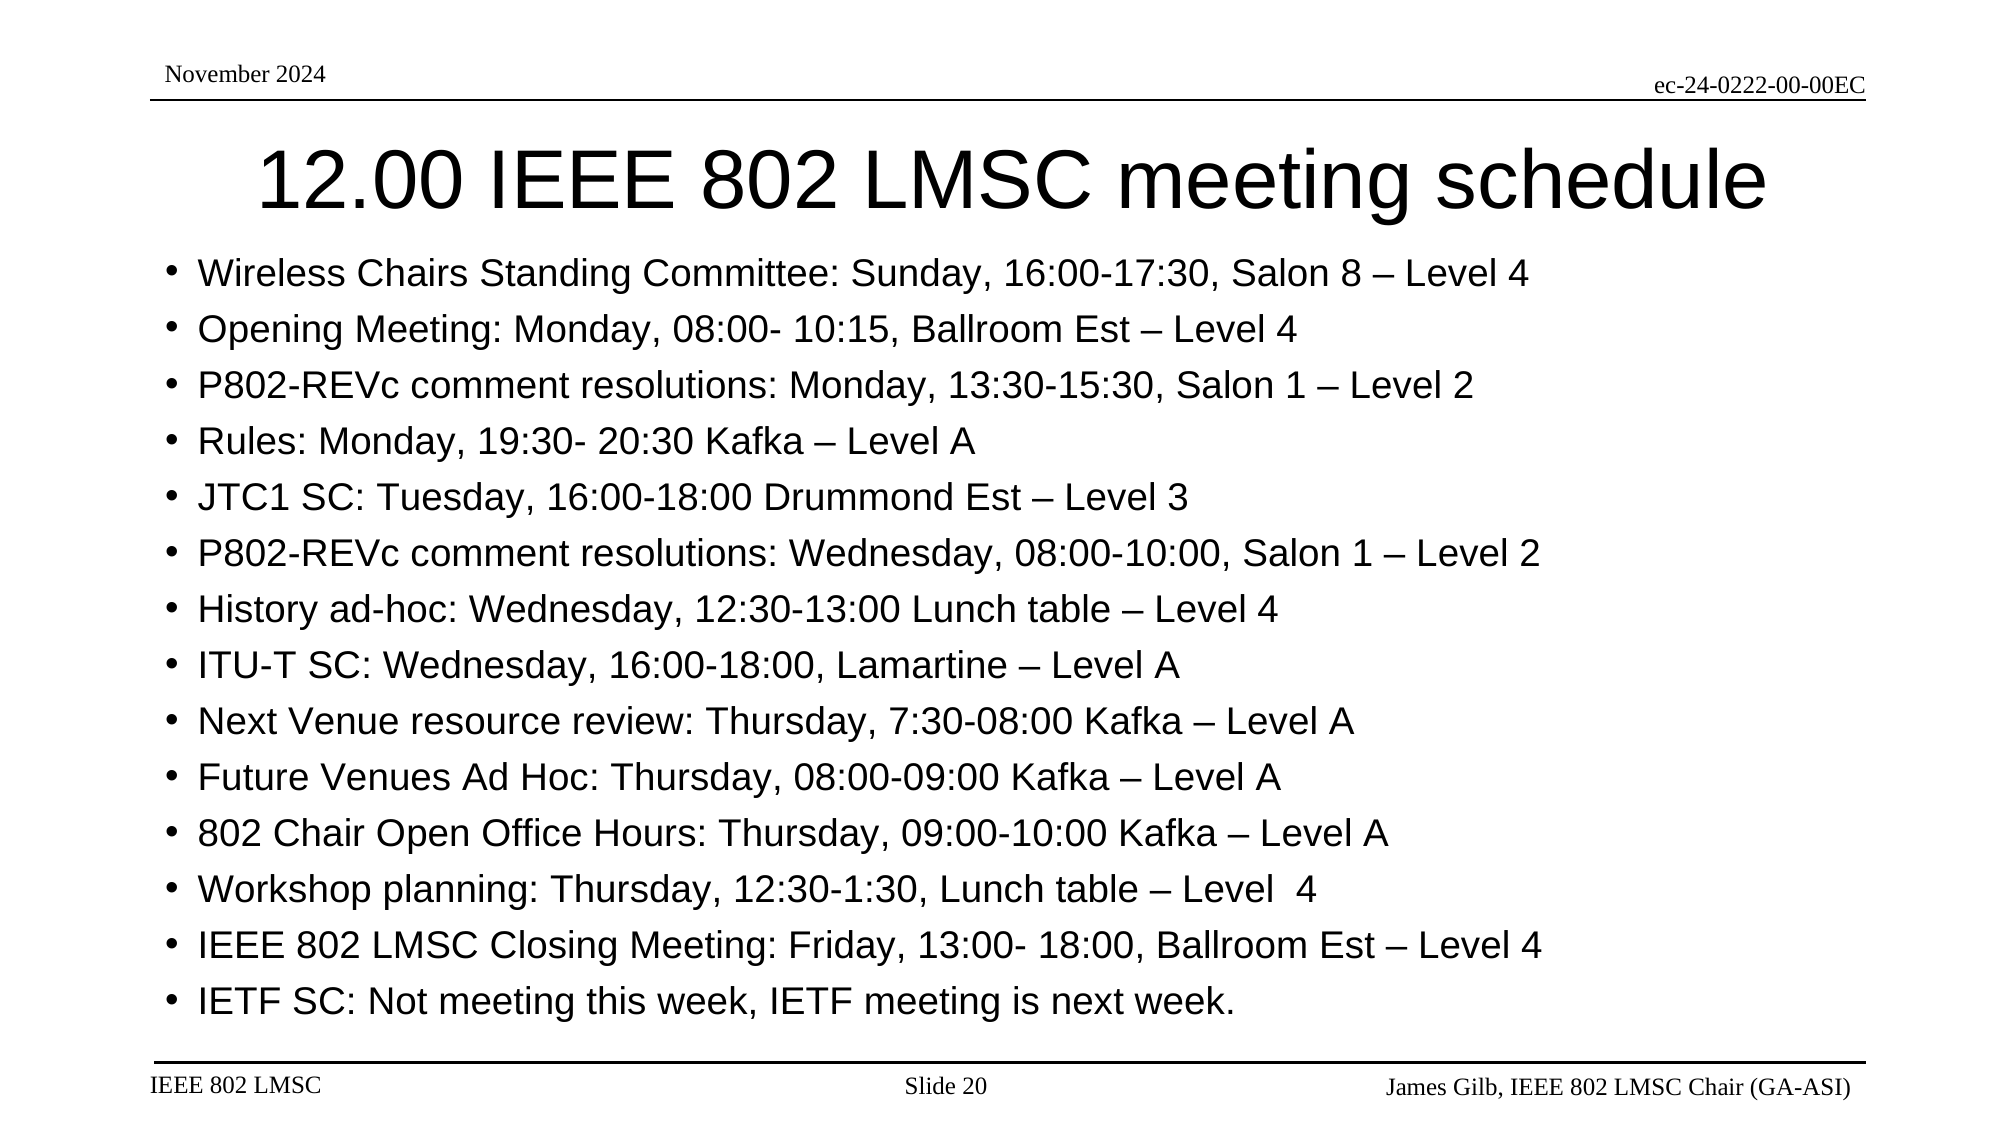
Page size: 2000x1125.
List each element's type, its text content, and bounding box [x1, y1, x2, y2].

list Wireless Chairs Standing Committee: Sunday, 16:00-17:30, Salon 8 – Level 4 Opening Meeting: Monday, 08:00- 10:15, Ballroom Est – Level 4 P802-REVc comment resolutions: Monday, 13:30-15:30, Salon 1 – Level 2 Rules: Monday, 19:30- 20:30 Kafka – Level A JTC1 SC: Tuesday, 16:00-18:00 Drummond Est – Level 3 P802-REVc comment resolutions: Wednesday, 08:00-10:00, Salon 1 – Level 2 History ad-hoc: Wednesday, 12:30-13:00 Lunch table – Level 4 ITU-T SC: Wednesday, 16:00-18:00, Lamartine – Level A Next Venue resource review: Thursday, 7:30-08:00 Kafka – Level A Future Venues Ad Hoc: Thursday, 08:00-09:00 Kafka – Level A 802 Chair Open Office Hours: Thursday, 09:00-10:00 Kafka – Level A Workshop planning: Thursday, 12:30-1:30, Lunch table – Level 4 IEEE 802 LMSC Closing Meeting: Friday, 13:00- 18:00, Ballroom Est – Level 4 IETF SC: Not meeting this week, IETF meeting is next week. [149, 239, 1900, 1051]
title 12.00 IEEE 802 LMSC meeting schedule [149, 112, 1900, 238]
